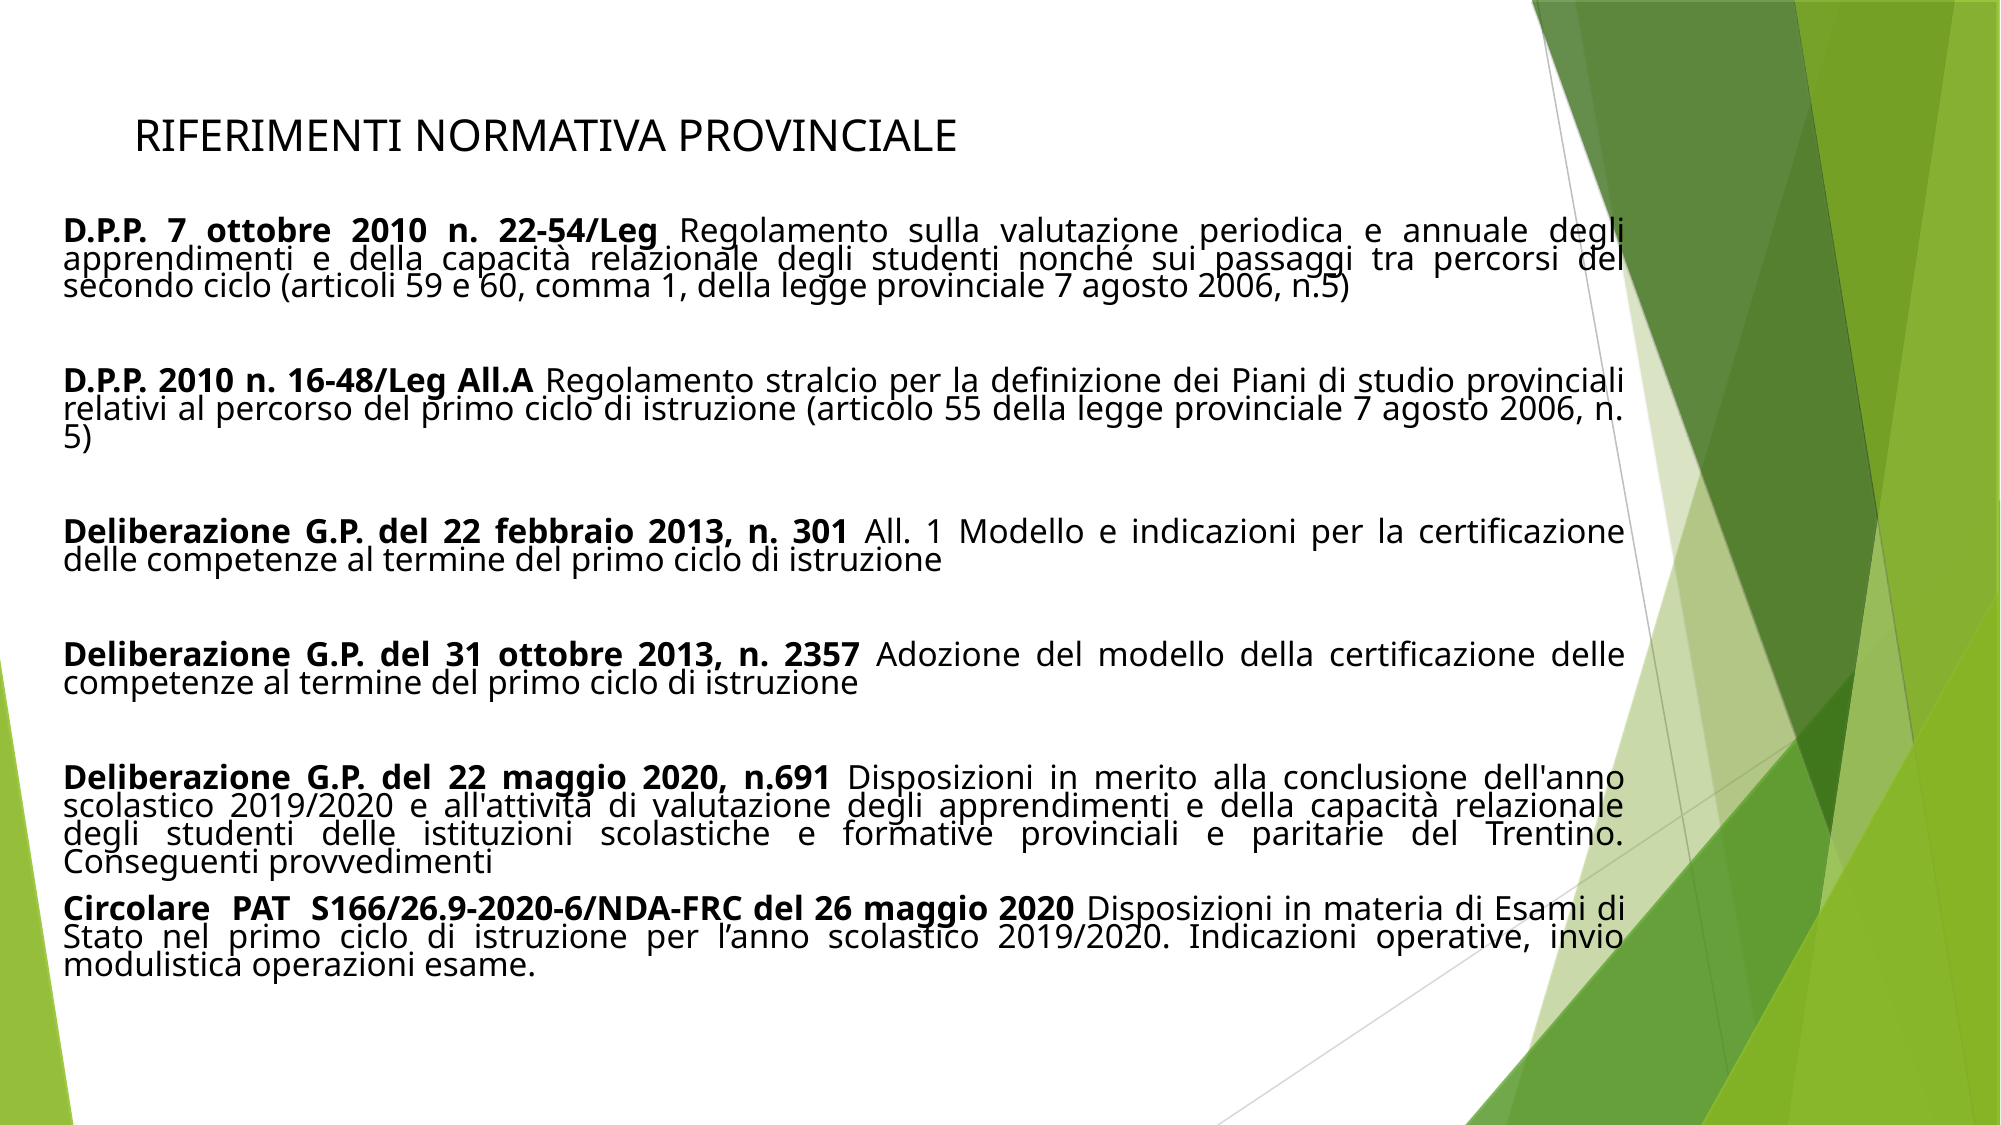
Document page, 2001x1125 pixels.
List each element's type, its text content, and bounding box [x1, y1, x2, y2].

list D.P.P. 7 ottobre 2010 n. 22-54/Leg Regolamento sulla valutazione periodica e annuale degli apprendimenti e della capacità relazionale degli studenti nonché sui passaggi tra percorsi del secondo ciclo (articoli 59 e 60, comma 1, della legge provinciale 7 agosto 2006, n.5) D.P.P. 2010 n. 16-48/Leg All.A Regolamento stralcio per la definizione dei Piani di studio provinciali relativi al percorso del primo ciclo di istruzione (articolo 55 della legge provinciale 7 agosto 2006, n. 5) Deliberazione G.P. del 22 febbraio 2013, n. 301 All. 1 Modello e indicazioni per la certificazione delle competenze al termine del primo ciclo di istruzione Deliberazione G.P. del 31 ottobre 2013, n. 2357 Adozione del modello della certificazione delle competenze al termine del primo ciclo di istruzione Deliberazione G.P. del 22 maggio 2020, n.691 Disposizioni in merito alla conclusione dell'anno scolastico 2019/2020 e all'attività di valutazione degli apprendimenti e della capacità relazionale degli studenti delle istituzioni scolastiche e formative provinciali e paritarie del Trentino. Conseguenti provvedimenti Circolare PAT S166/26.9-2020-6/NDA-FRC del 26 maggio 2020 Disposizioni in materia di Esami di Stato nel primo ciclo di istruzione per l’anno scolastico 2019/2020. Indicazioni operative, invio modulistica operazioni esame. [45, 212, 1642, 991]
title RIFERIMENTI NORMATIVA PROVINCIALE [118, 99, 1522, 189]
